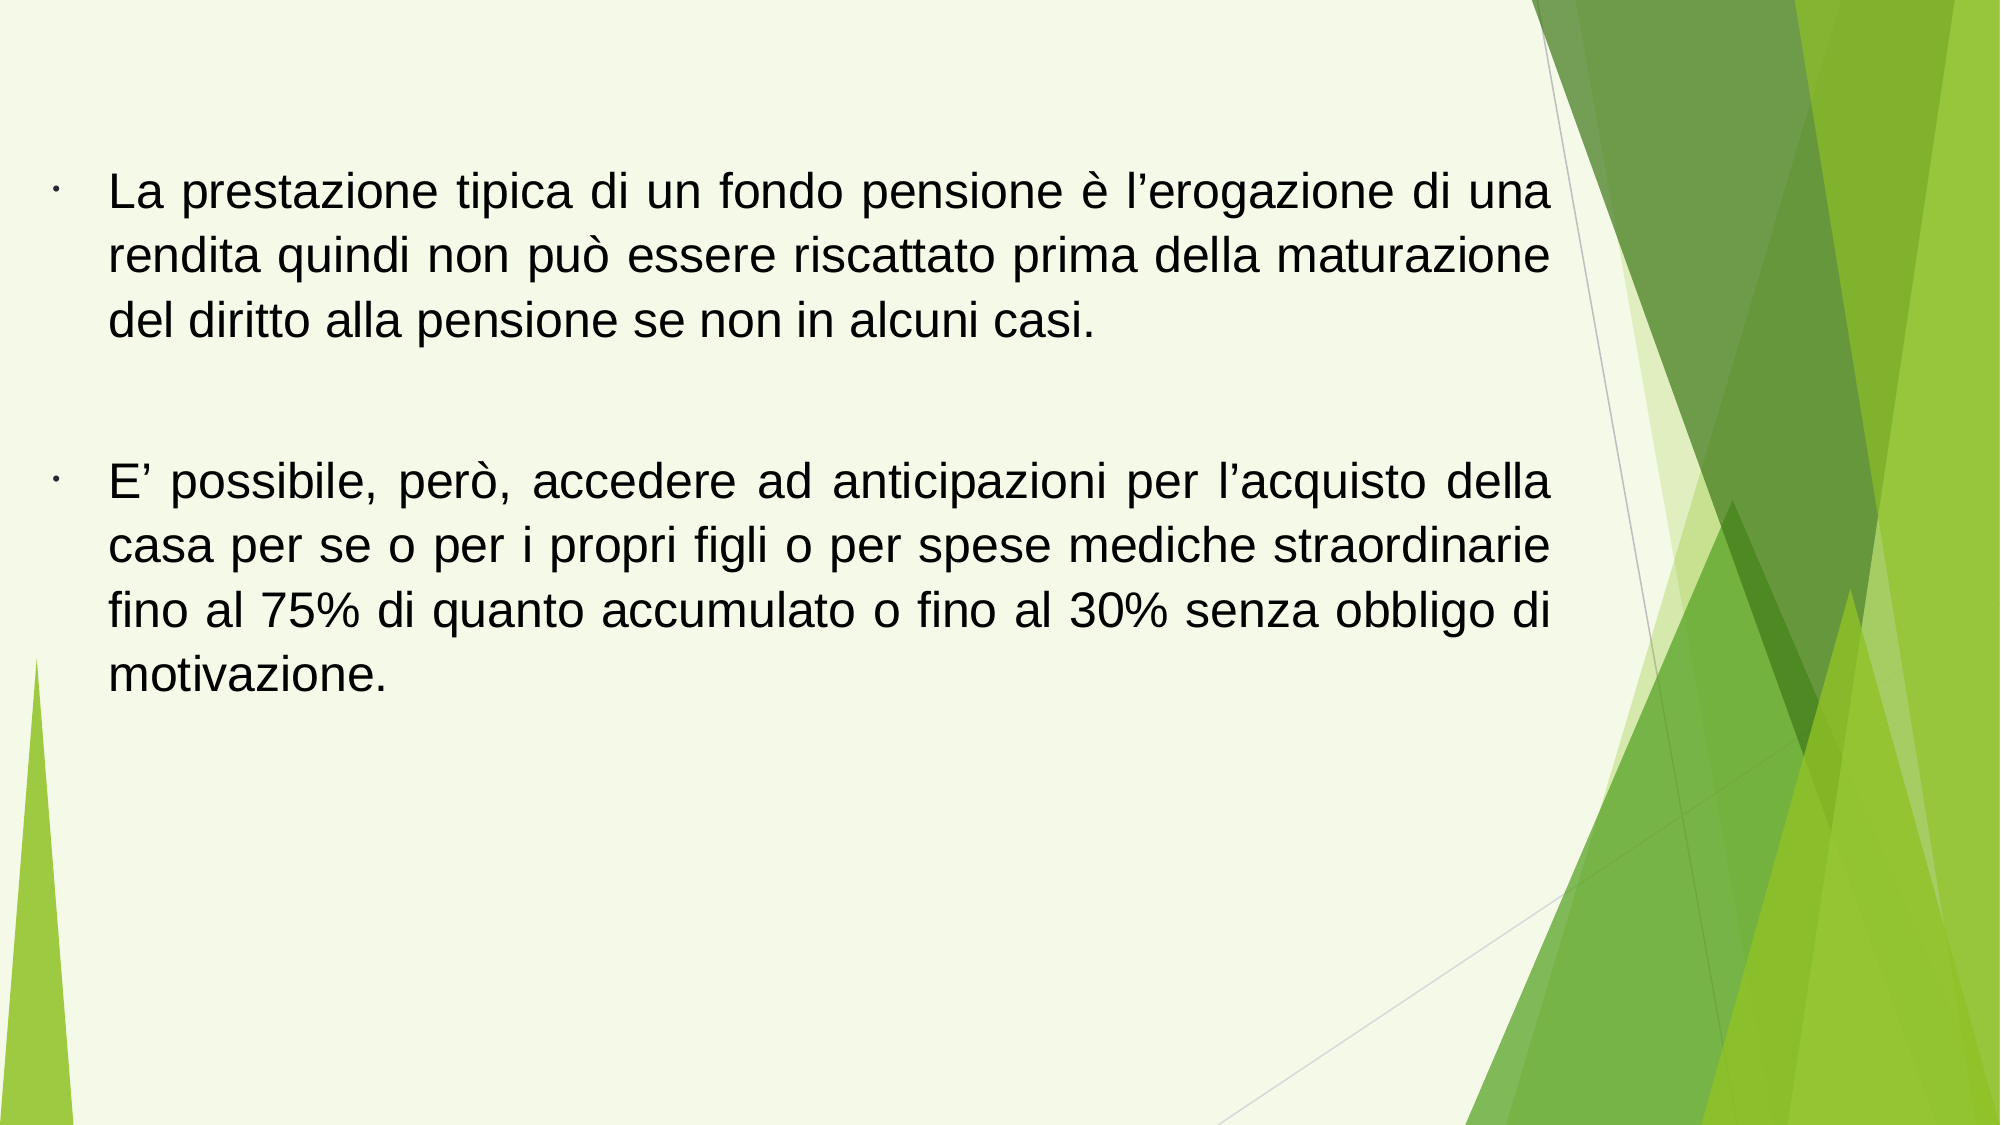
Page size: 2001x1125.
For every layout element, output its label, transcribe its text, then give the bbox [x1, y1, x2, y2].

text_box La prestazione tipica di un fondo pensione è l’erogazione di una rendita quindi non può essere riscattato prima della maturazione del diritto alla pensione se non in alcuni casi. E’ possibile, però, accedere ad anticipazioni per l’acquisto della casa per se o per i propri figli o per spese mediche straordinarie fino al 75% di quanto accumulato o fino al 30% senza obbligo di motivazione. [0, 147, 1568, 709]
